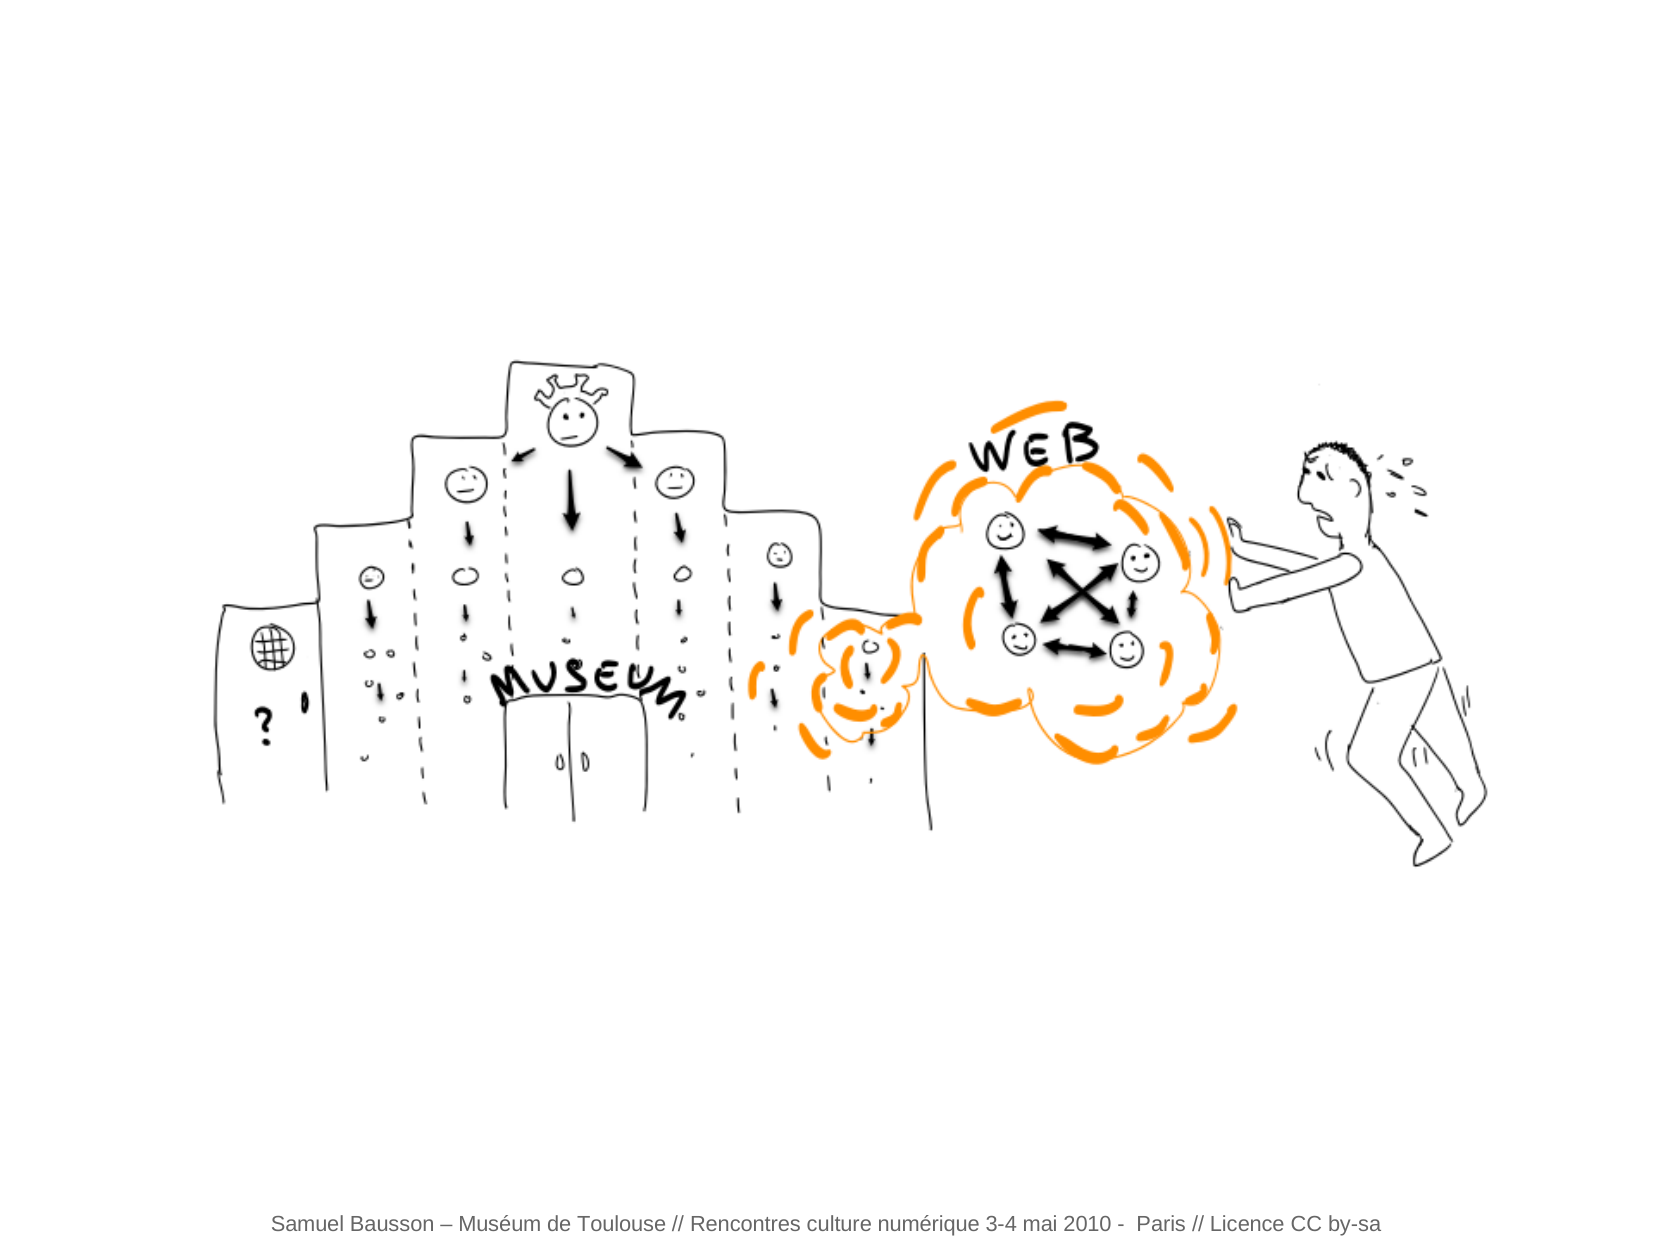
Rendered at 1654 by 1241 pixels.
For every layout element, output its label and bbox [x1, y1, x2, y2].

picture [195, 260, 1491, 1215]
